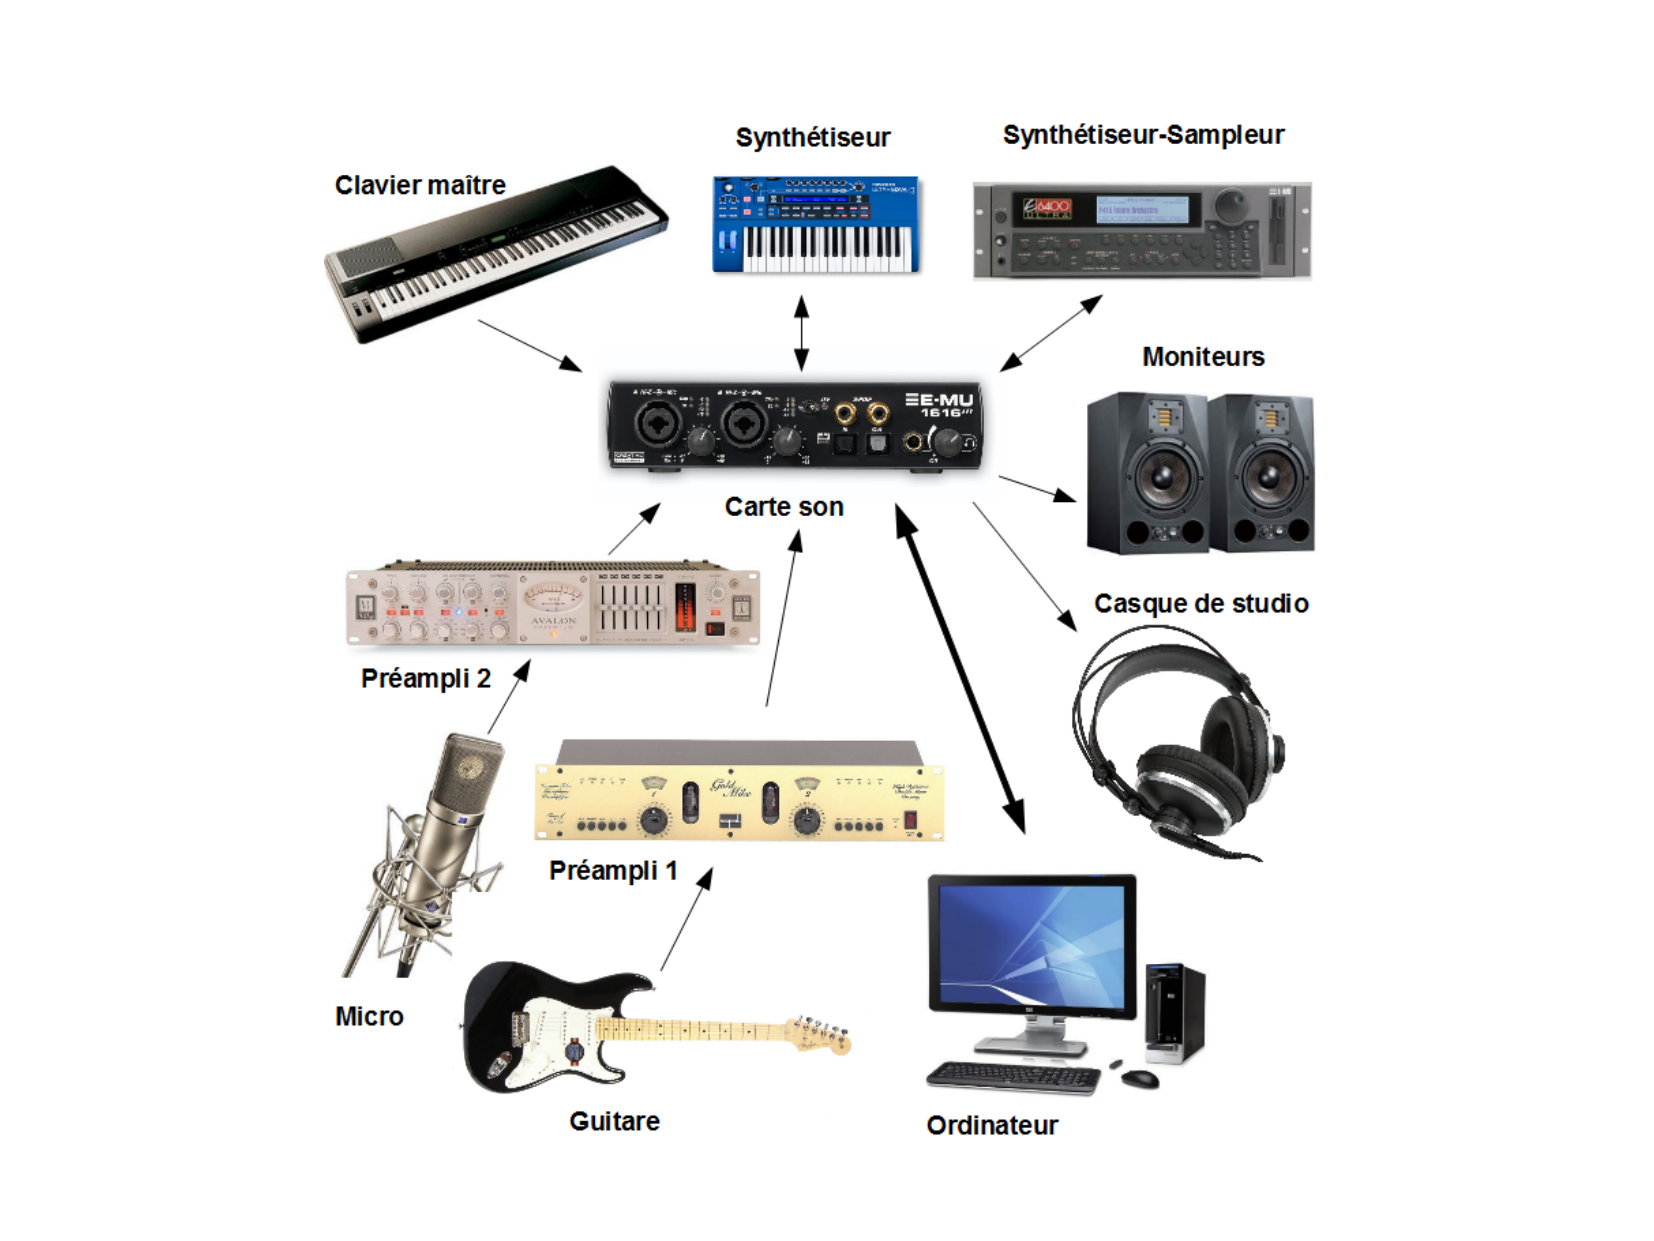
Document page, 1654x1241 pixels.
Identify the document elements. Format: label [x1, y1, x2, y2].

picture [324, 114, 1322, 1241]
